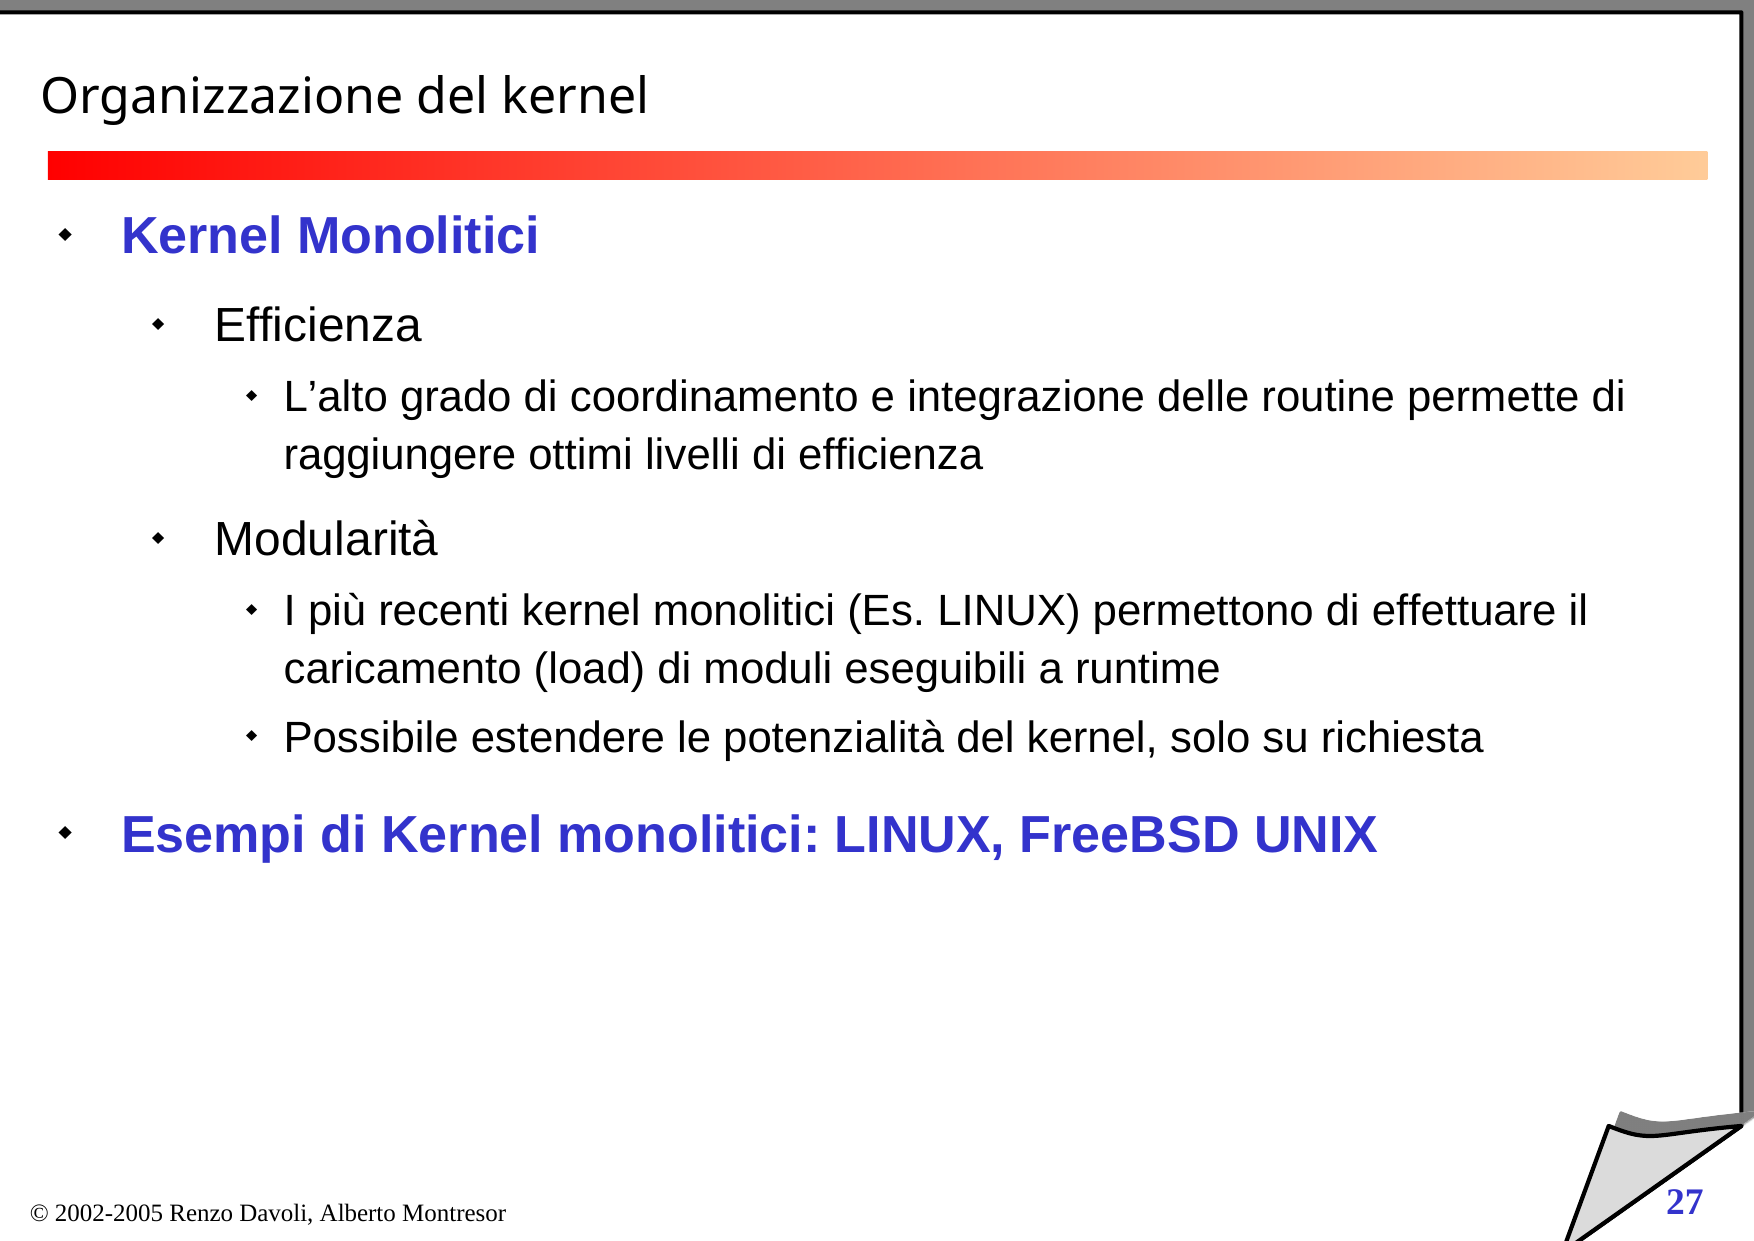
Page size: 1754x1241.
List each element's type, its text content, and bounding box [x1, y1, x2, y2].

title Organizzazione del kernel [40, 49, 1714, 144]
list Kernel Monolitici Efficienza L’alto grado di coordinamento e integrazione delle routine permette di raggiungere ottimi livelli di efficienza Modularità I più recenti kernel monolitici (Es. LINUX) permettono di effettuare il caricamento (load) di moduli eseguibili a runtime Possibile estendere le potenzialità del kernel, solo su richiesta Esempi di Kernel monolitici: LINUX, FreeBSD UNIX [58, 206, 1696, 866]
